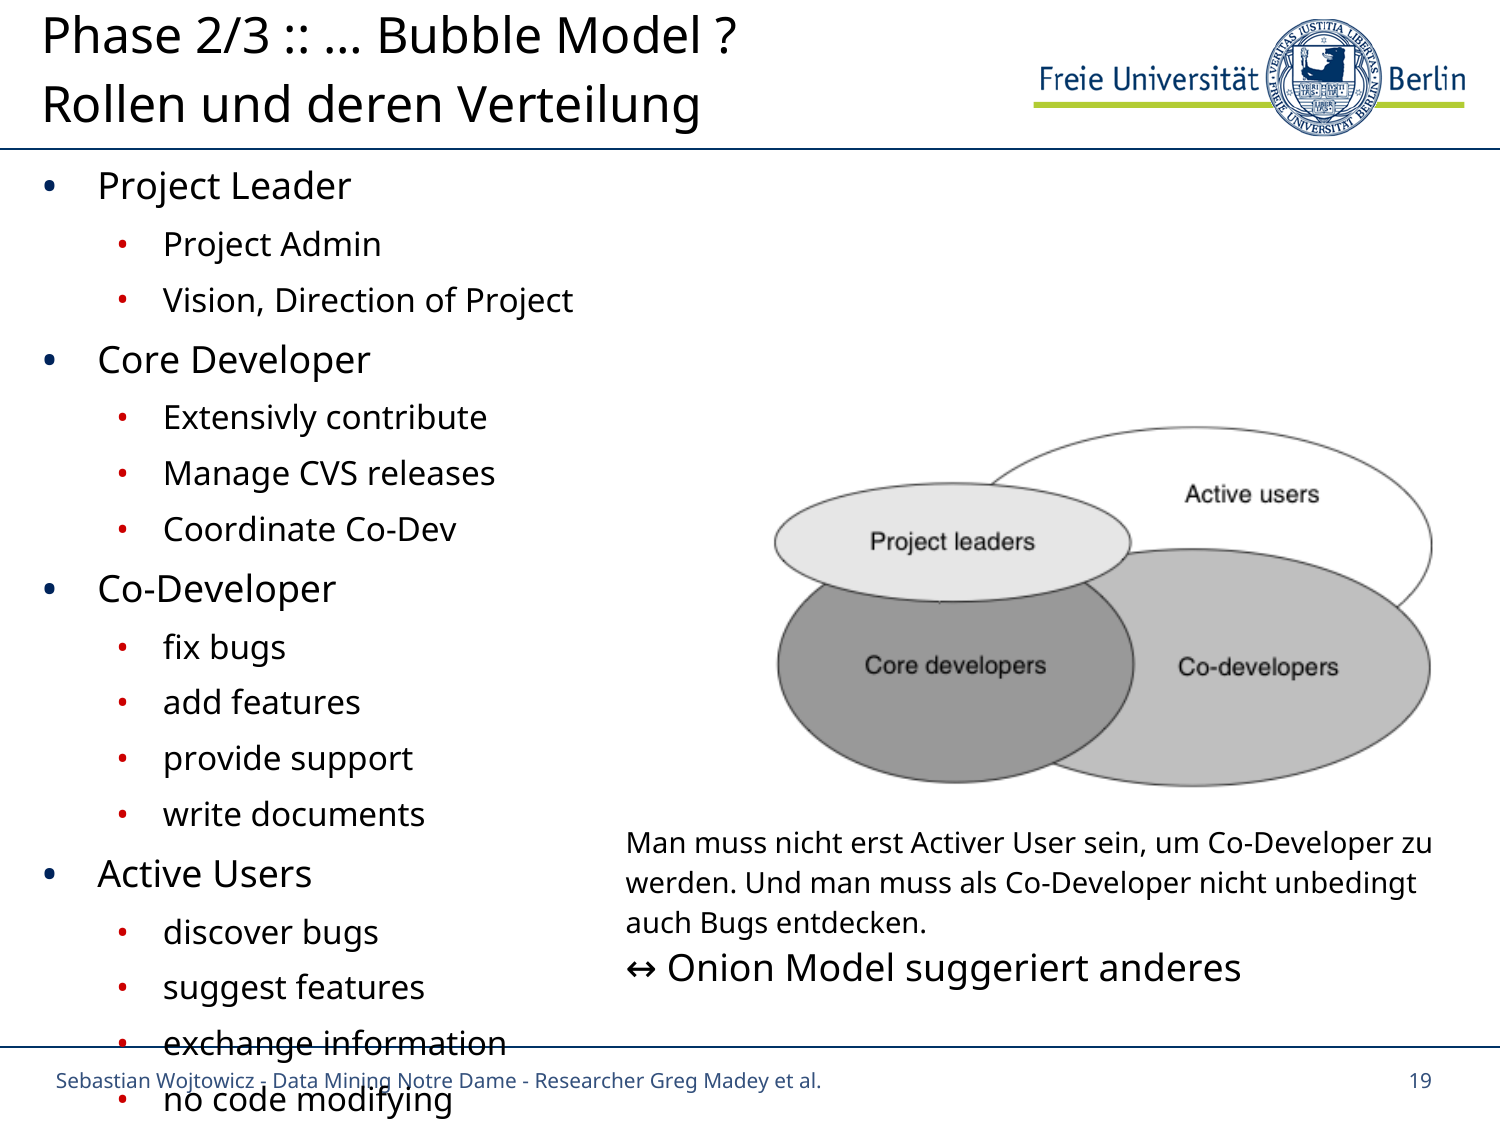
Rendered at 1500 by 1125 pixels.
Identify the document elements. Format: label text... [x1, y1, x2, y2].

title Phase 2/3 :: … Bubble Model ? Rollen und deren Verteilung [41, 0, 1016, 138]
text_box Man muss nicht erst Activer User sein, um Co-Developer zu werden. Und man muss als Co-Developer nicht unbedingt auch Bugs entdecken. ↔ Onion Model suggeriert anderes [625, 822, 1447, 975]
list Project Leader Project Admin Vision, Direction of Project Core Developer Extensivly contribute Manage CVS releases Coordinate Co-Dev Co-Developer fix bugs add features provide support write documents Active Users discover bugs suggest features exchange information no code modifying [41, 159, 1447, 1038]
picture [1033, 19, 1470, 137]
